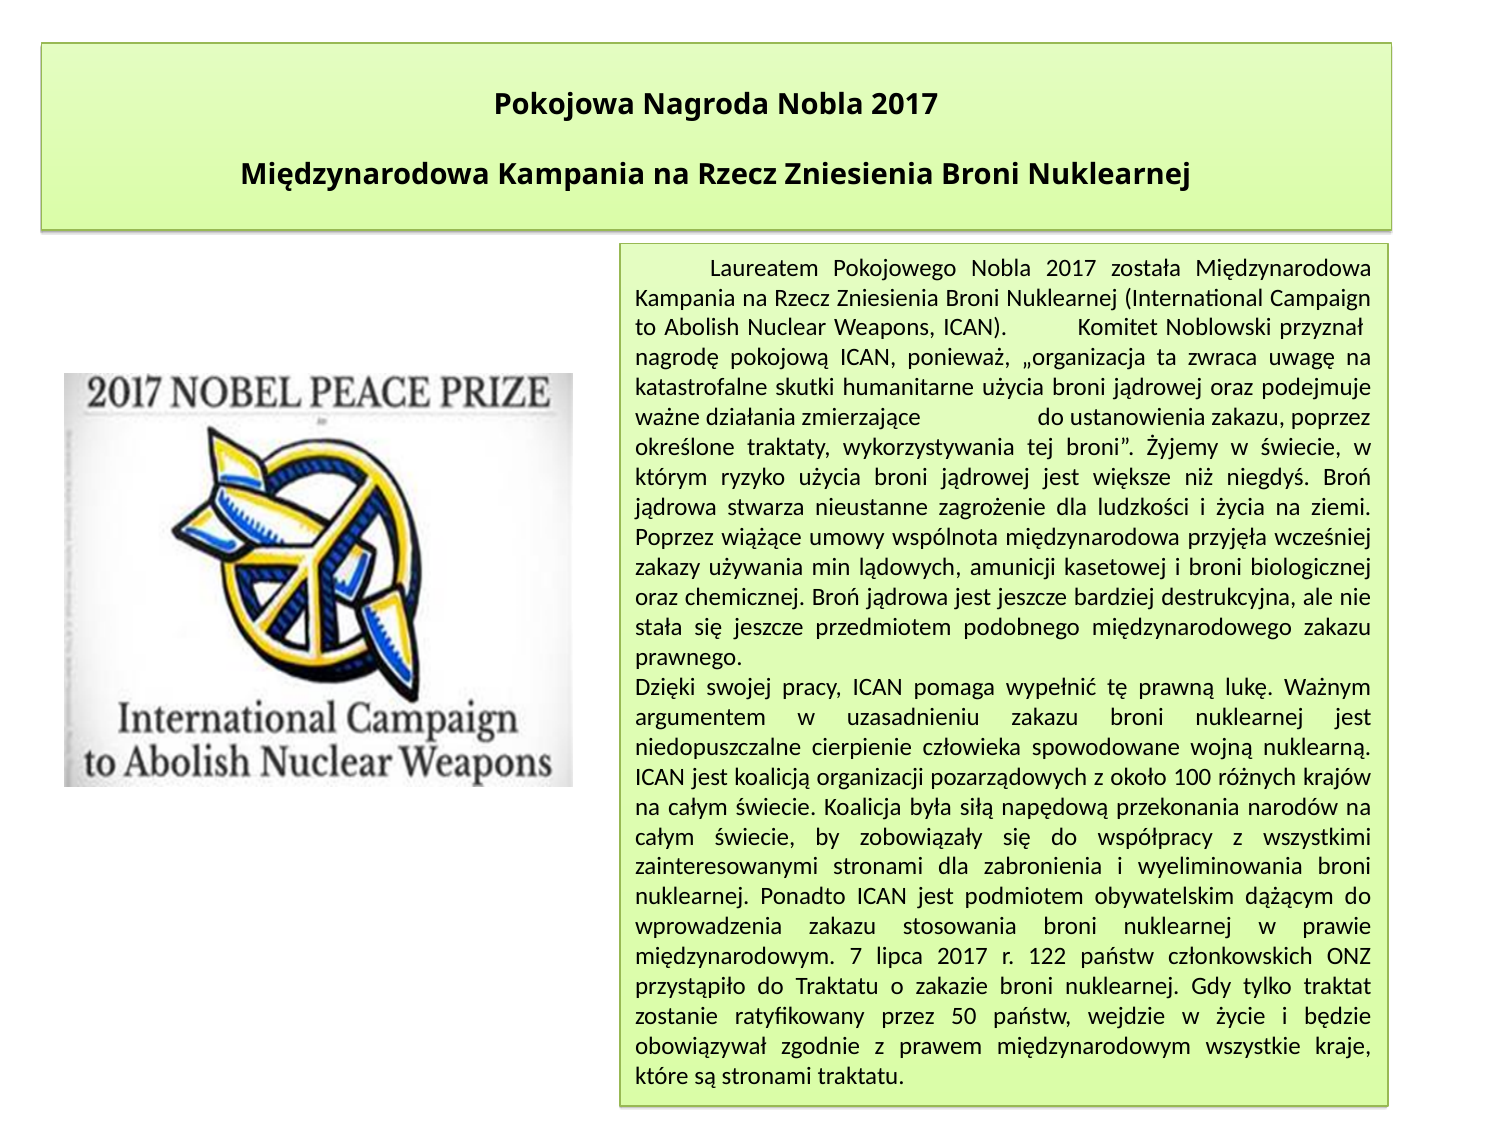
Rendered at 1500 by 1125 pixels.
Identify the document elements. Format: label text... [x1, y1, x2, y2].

title Pokojowa Nagroda Nobla 2017 Międzynarodowa Kampania na Rzecz Zniesienia Broni Nuklearnej [41, 42, 1392, 231]
list Laureatem Pokojowego Nobla 2017 została Międzynarodowa Kampania na Rzecz Zniesienia Broni Nuklearnej (International Campaign to Abolish Nuclear Weapons, ICAN). Komitet Noblowski przyznał nagrodę pokojową ICAN, ponieważ, „organizacja ta zwraca uwagę na katastrofalne skutki humanitarne użycia broni jądrowej oraz podejmuje ważne działania zmierzające do ustanowienia zakazu, poprzez określone traktaty, wykorzystywania tej broni”. Żyjemy w świecie, w którym ryzyko użycia broni jądrowej jest większe niż niegdyś. Broń jądrowa stwarza nieustanne zagrożenie dla ludzkości i życia na ziemi. Poprzez wiążące umowy wspólnota międzynarodowa przyjęła wcześniej zakazy używania min lądowych, amunicji kasetowej i broni biologicznej oraz chemicznej. Broń jądrowa jest jeszcze bardziej destrukcyjna, ale nie stała się jeszcze przedmiotem podobnego międzynarodowego zakazu prawnego. Dzięki swojej pracy, ICAN pomaga wypełnić tę prawną lukę. Ważnym argumentem w uzasadnieniu zakazu broni nuklearnej jest niedopuszczalne cierpienie człowieka spowodowane wojną nuklearną. ICAN jest koalicją organizacji pozarządowych z około 100 różnych krajów na całym świecie. Koalicja była siłą napędową przekonania narodów na całym świecie, by zobowiązały się do współpracy z wszystkimi zainteresowanymi stronami dla zabronienia i wyeliminowania broni nuklearnej. Ponadto ICAN jest podmiotem obywatelskim dążącym do wprowadzenia zakazu stosowania broni nuklearnej w prawie międzynarodowym. 7 lipca 2017 r. 122 państw członkowskich ONZ przystąpiło do Traktatu o zakazie broni nuklearnej. Gdy tylko traktat zostanie ratyfikowany przez 50 państw, wejdzie w życie i będzie obowiązywał zgodnie z prawem międzynarodowym wszystkie kraje, które są stronami traktatu. [620, 243, 1388, 1106]
picture [64, 373, 573, 787]
